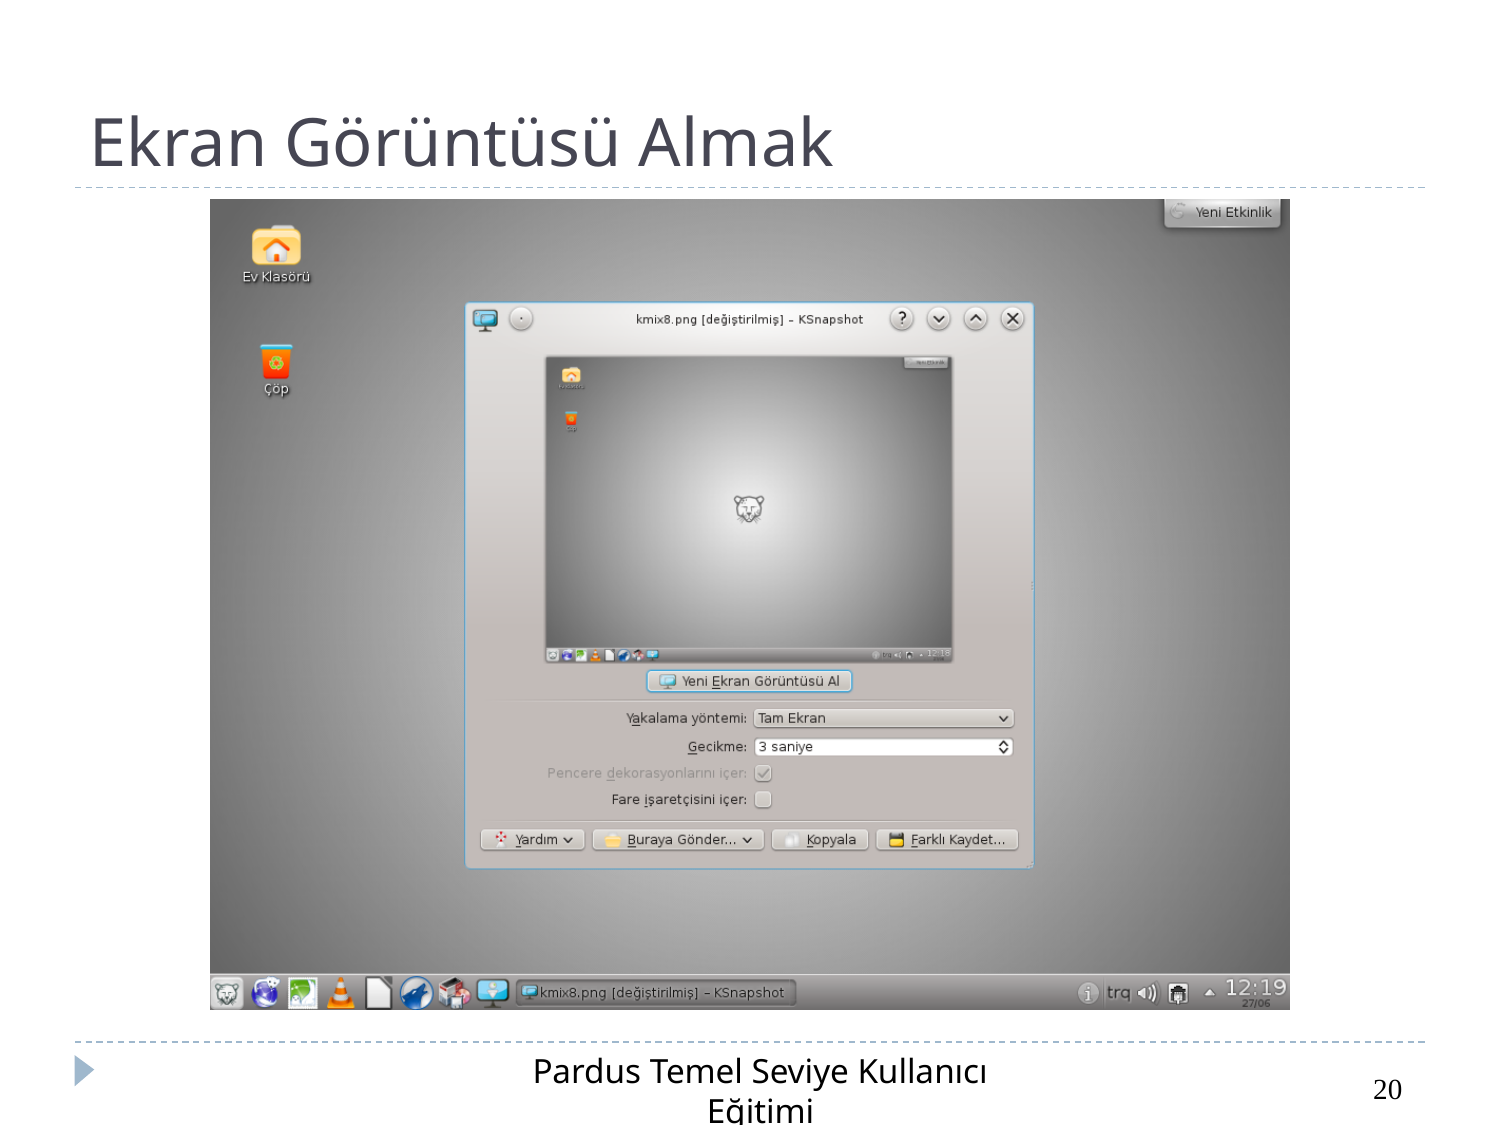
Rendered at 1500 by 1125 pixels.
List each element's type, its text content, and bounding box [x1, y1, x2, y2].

title Ekran Görüntüsü Almak [75, 24, 1425, 188]
picture [210, 199, 1290, 1010]
